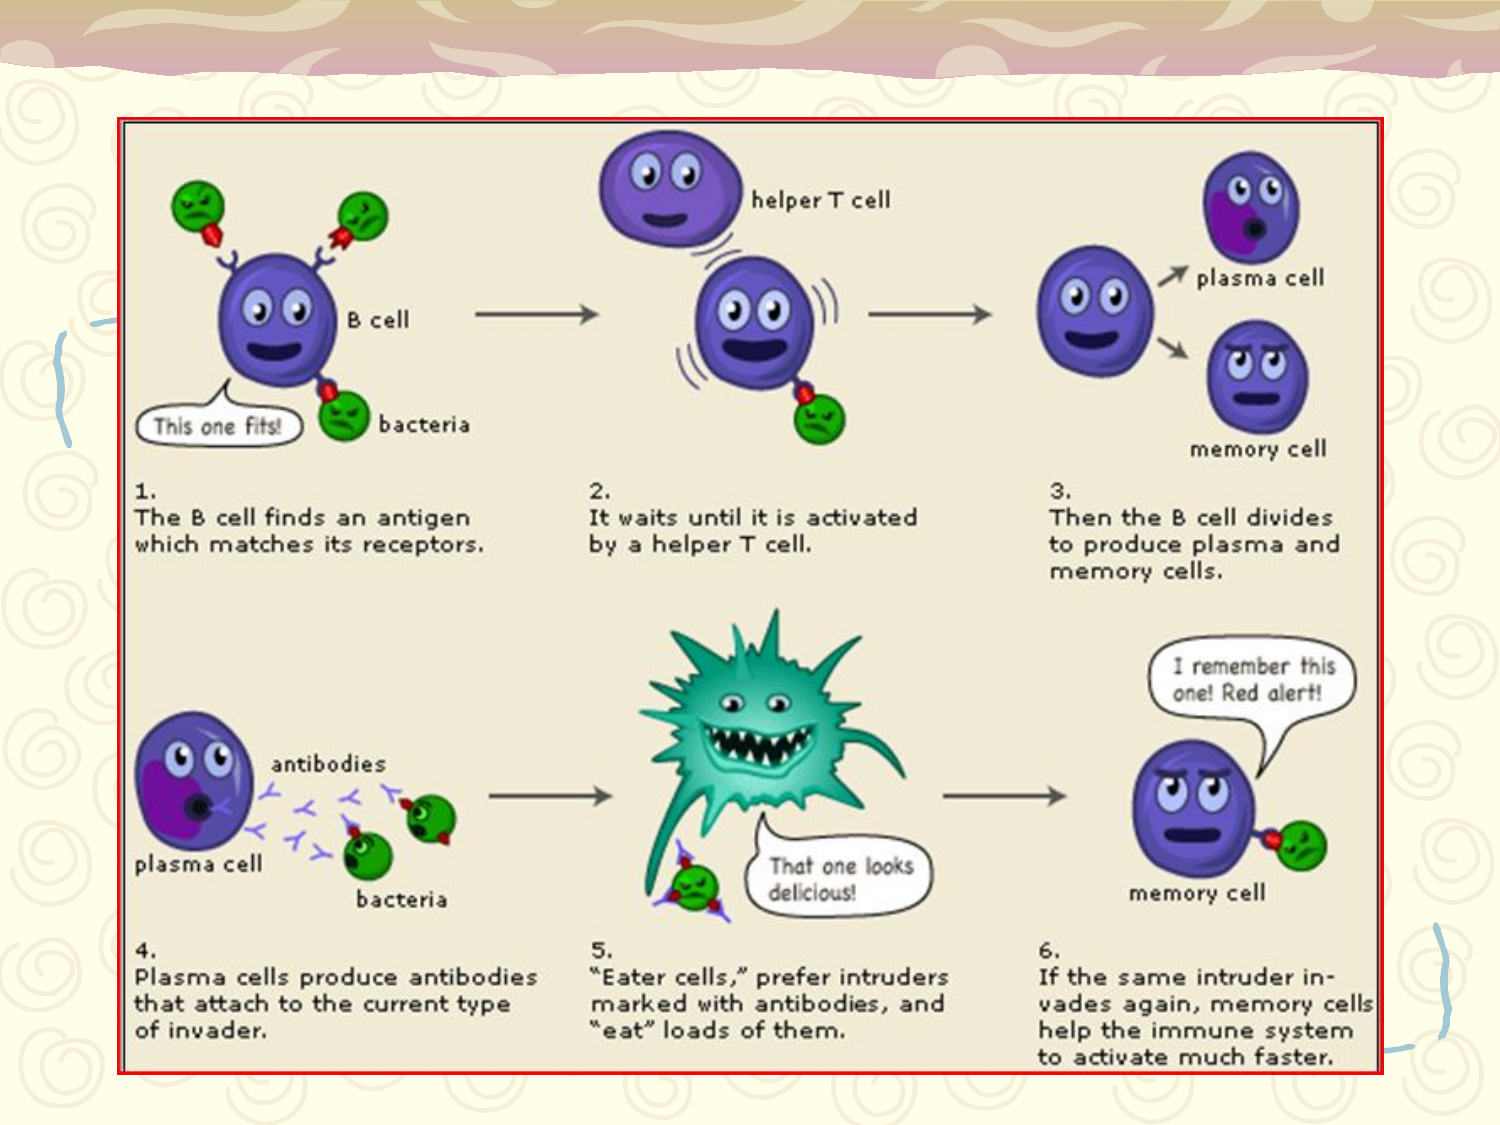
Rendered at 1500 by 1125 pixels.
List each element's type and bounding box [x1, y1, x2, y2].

picture [117, 117, 1384, 1075]
